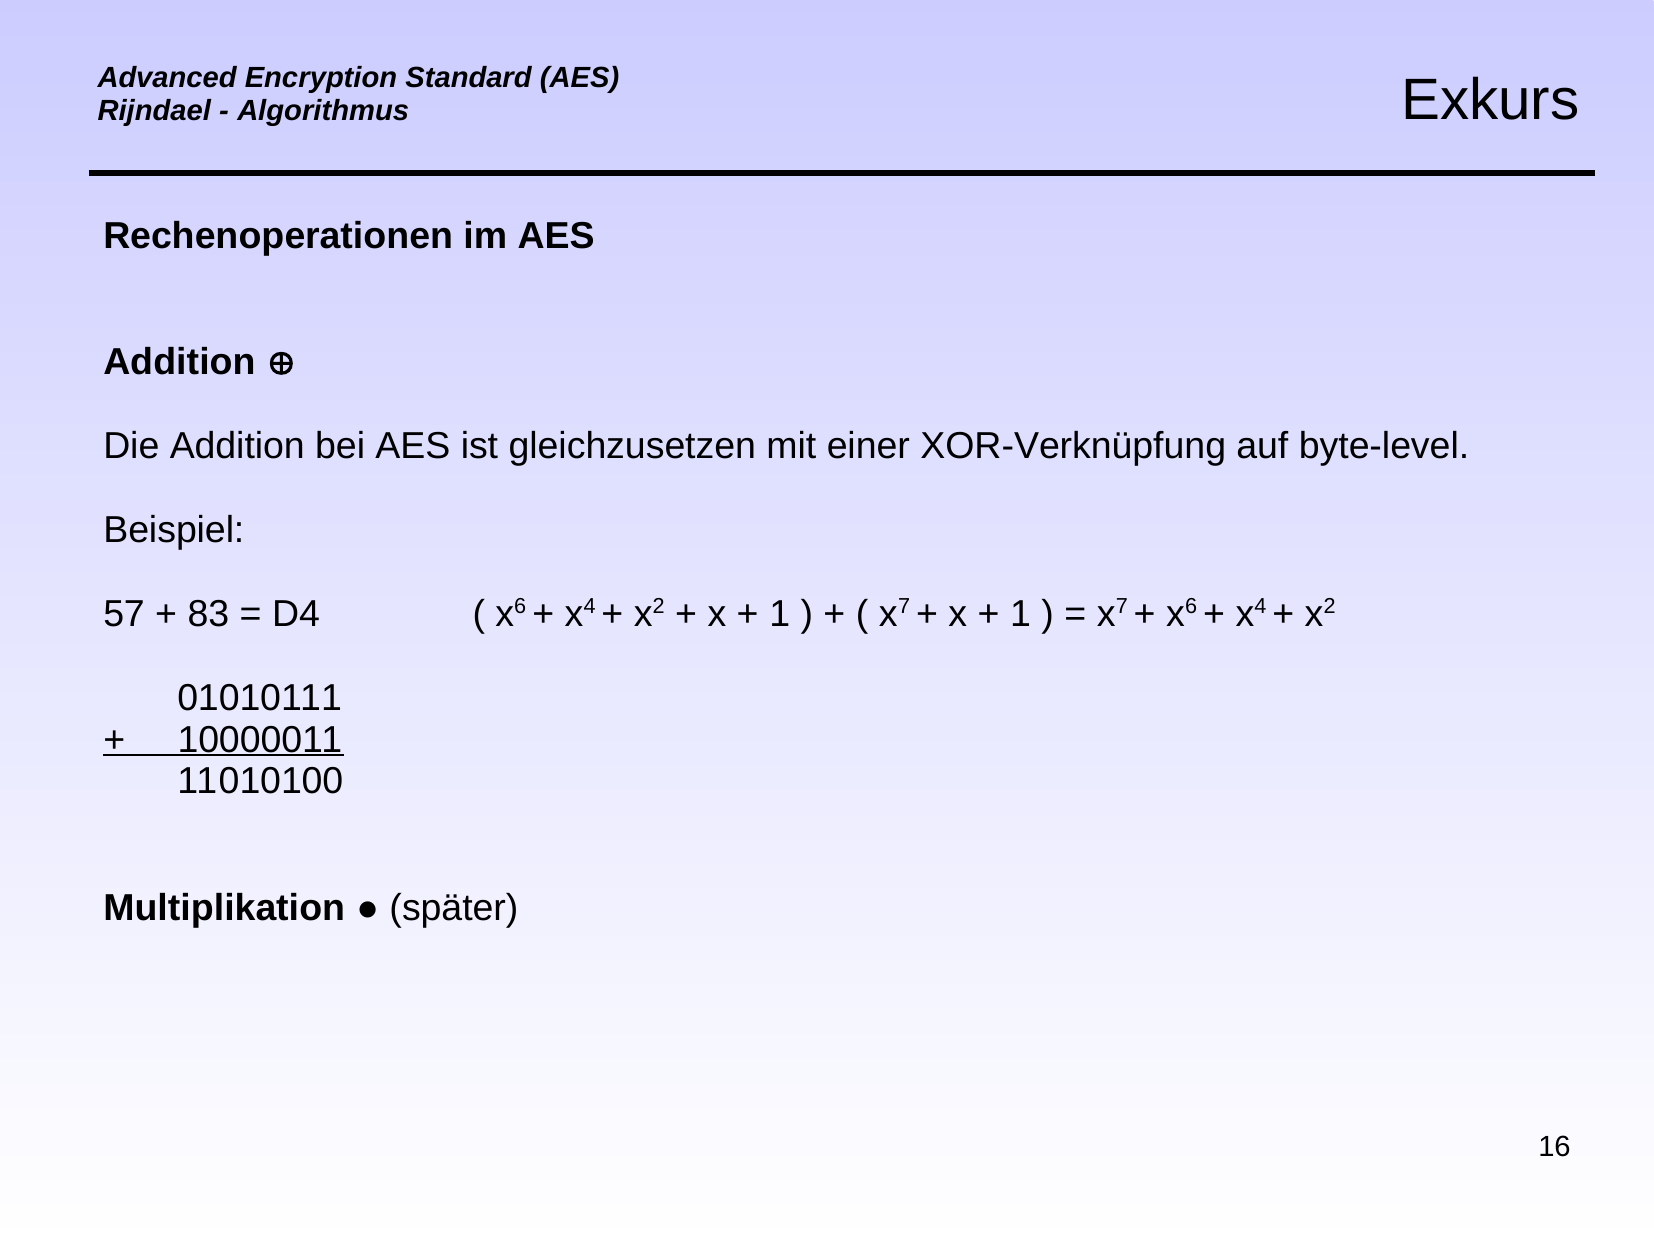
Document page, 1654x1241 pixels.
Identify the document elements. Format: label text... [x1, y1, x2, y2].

text_box Advanced Encryption Standard (AES) Rijndael - Algorithmus [82, 29, 650, 159]
text_box Rechenoperationen im AES Addition Å Die Addition bei AES ist gleichzusetzen mit einer XOR-Verknüpfung auf byte-level. Beispiel: 57 + 83 = D4 ( x6 + x4 + x2 + x + 1 ) + ( x7 + x + 1 ) = x7 + x6 + x4 + x2 01010111 + 10000011 11010100 Multiplikation ● (später) [88, 206, 1595, 948]
text_box Exkurs [767, 59, 1595, 139]
